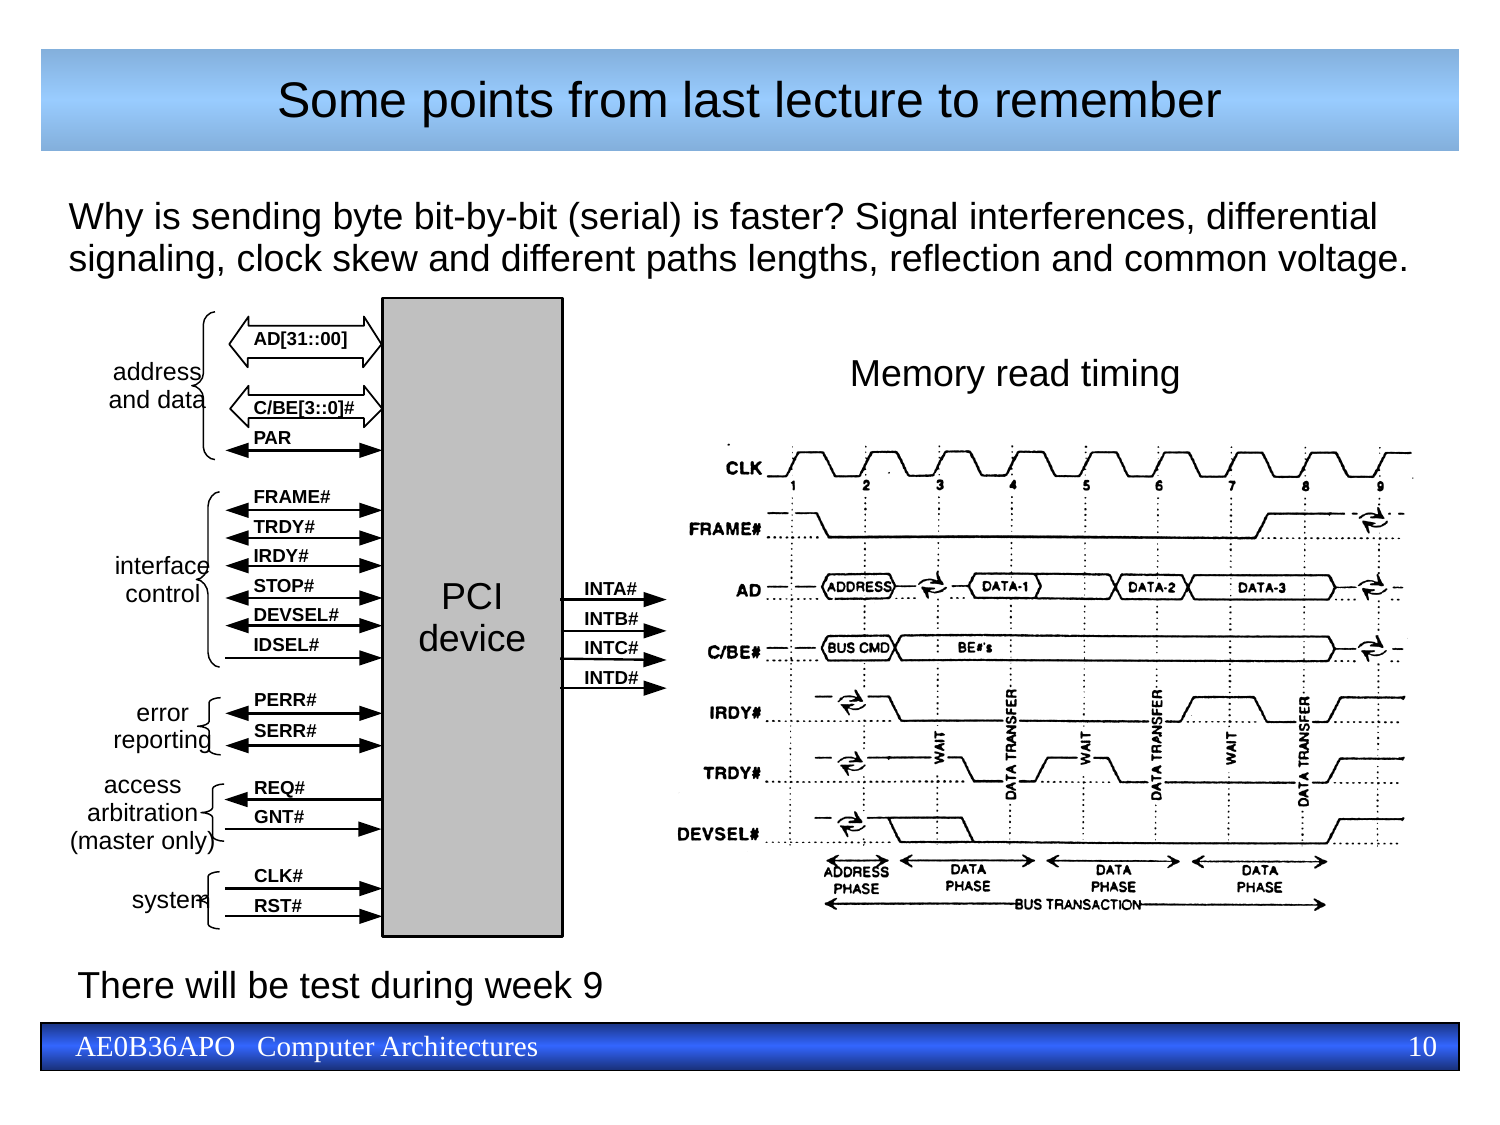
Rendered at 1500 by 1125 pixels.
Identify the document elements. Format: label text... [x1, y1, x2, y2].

text_box SERR# [239, 713, 383, 750]
picture [668, 441, 1433, 931]
text_box PCI device [382, 297, 563, 937]
text_box interface control [196, 491, 220, 668]
text_box error reporting [197, 697, 221, 755]
text_box INTA# [569, 571, 653, 600]
text_box Memory read timing [835, 345, 1391, 403]
text_box PERR# [239, 682, 383, 713]
text_box IDSEL# [238, 626, 383, 663]
text_box FRAME# [238, 478, 383, 508]
text_box CLK# [239, 858, 383, 888]
text_box access arbitration (master only) [201, 784, 225, 842]
text_box GNT# [239, 799, 383, 836]
text_box IRDY# [238, 538, 383, 567]
text_box INTD# [569, 660, 667, 696]
text_box INTB# [569, 600, 667, 630]
text_box STOP# [238, 567, 383, 597]
text_box C/BE[3::0]# [238, 390, 383, 420]
text_box RST# [239, 888, 383, 924]
text_box system [208, 871, 220, 929]
text_box AD[31::00] [238, 320, 383, 357]
text_box TRDY# [238, 508, 383, 538]
title Some points from last lecture to remember [41, 49, 1459, 151]
text_box INTC# [569, 630, 667, 660]
text_box DEVSEL# [238, 597, 383, 626]
text_box Why is sending byte bit-by-bit (serial) is faster? Signal interferences, differential signaling, clock skew and different paths lengths, reflection and common voltage. [53, 187, 1468, 287]
text_box REQ# [239, 769, 383, 799]
text_box PAR [238, 420, 383, 456]
text_box There will be test during week 9 [62, 957, 636, 1015]
text_box address and data [191, 311, 215, 460]
